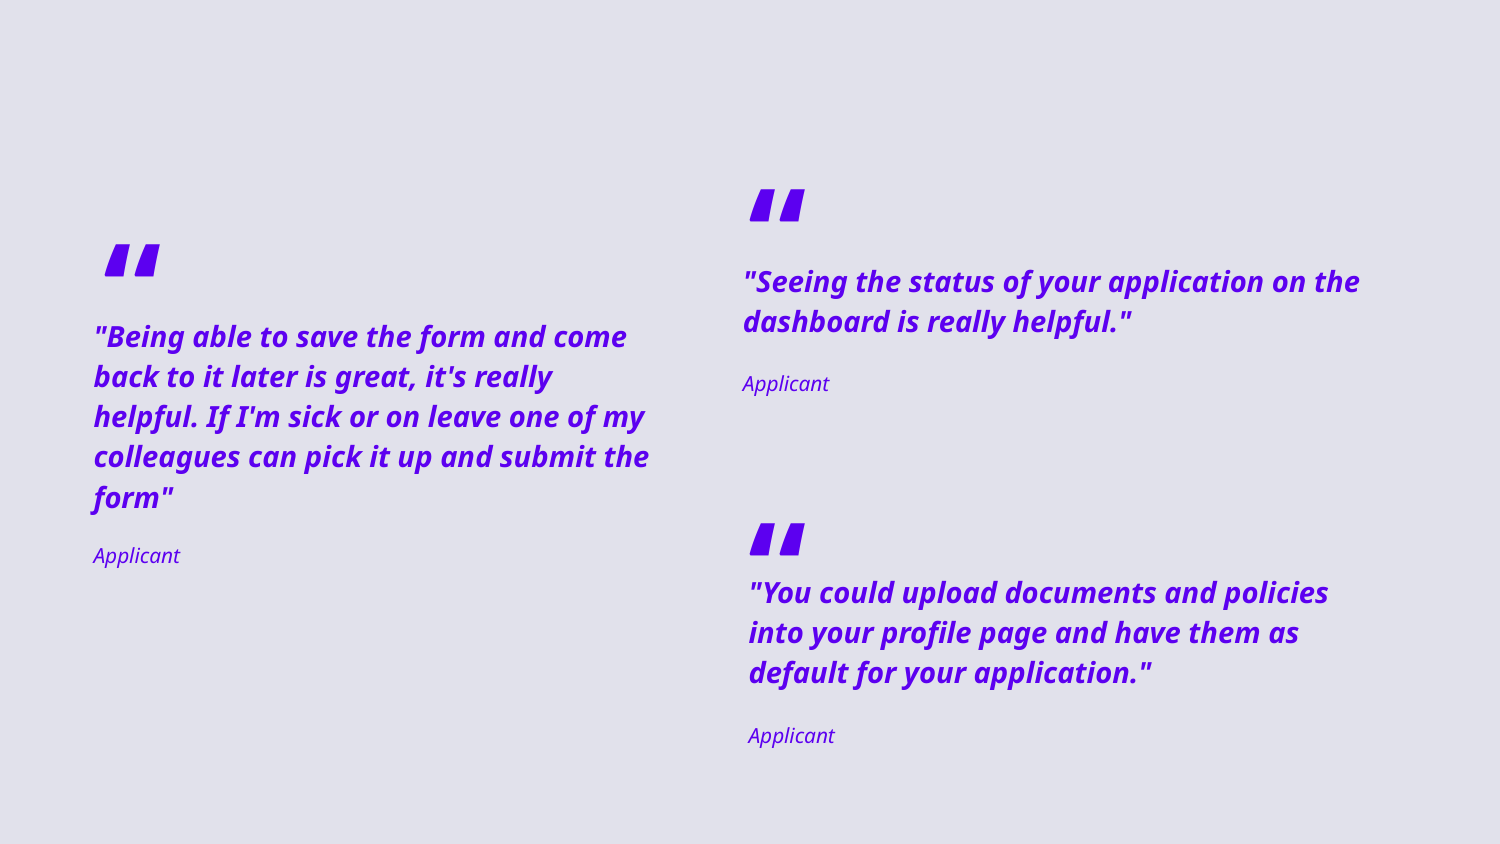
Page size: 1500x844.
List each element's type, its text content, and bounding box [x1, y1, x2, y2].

text_box “ [88, 168, 581, 380]
list "You could upload documents and policies into your profile page and have them as default for your application." Applicant [733, 554, 1393, 744]
text_box “ [733, 113, 1008, 325]
list "Seeing the status of your application on the dashboard is really helpful." Applicant [727, 243, 1387, 433]
list "Being able to save the form and come back to it later is great, it's really helpful. If I'm sick or on leave one of my colleagues can pick it up and submit the form" Applicant [78, 298, 674, 780]
text_box “ [733, 447, 1008, 659]
